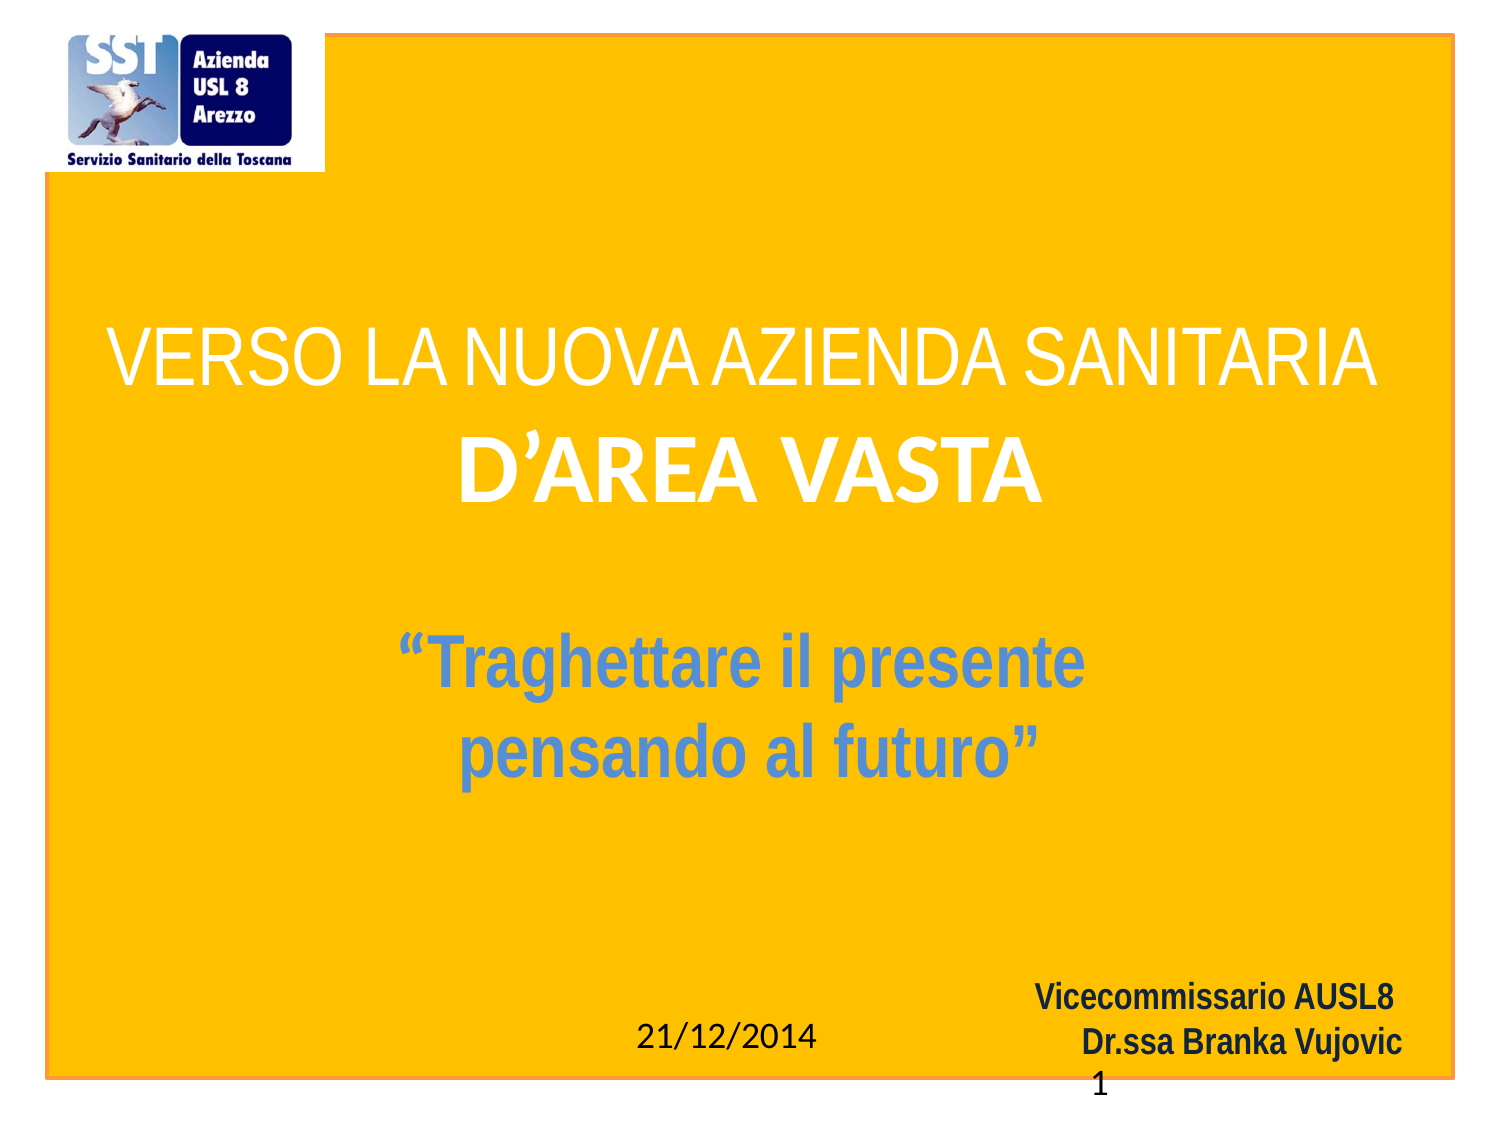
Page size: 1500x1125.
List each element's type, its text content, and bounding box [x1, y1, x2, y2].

text_box [46, 35, 1454, 1079]
text_box 21/12/2014 [621, 996, 903, 1064]
text_box VERSO LA NUOVA AZIENDA SANITARIA D’AREA VASTA “Traghettare il presente pensando al futuro” Vicecommissario AUSL8 Dr.ssa Branka Vujovic [81, 187, 1418, 1070]
slide_number <numero> [1074, 1042, 1425, 1103]
picture [35, 23, 325, 172]
